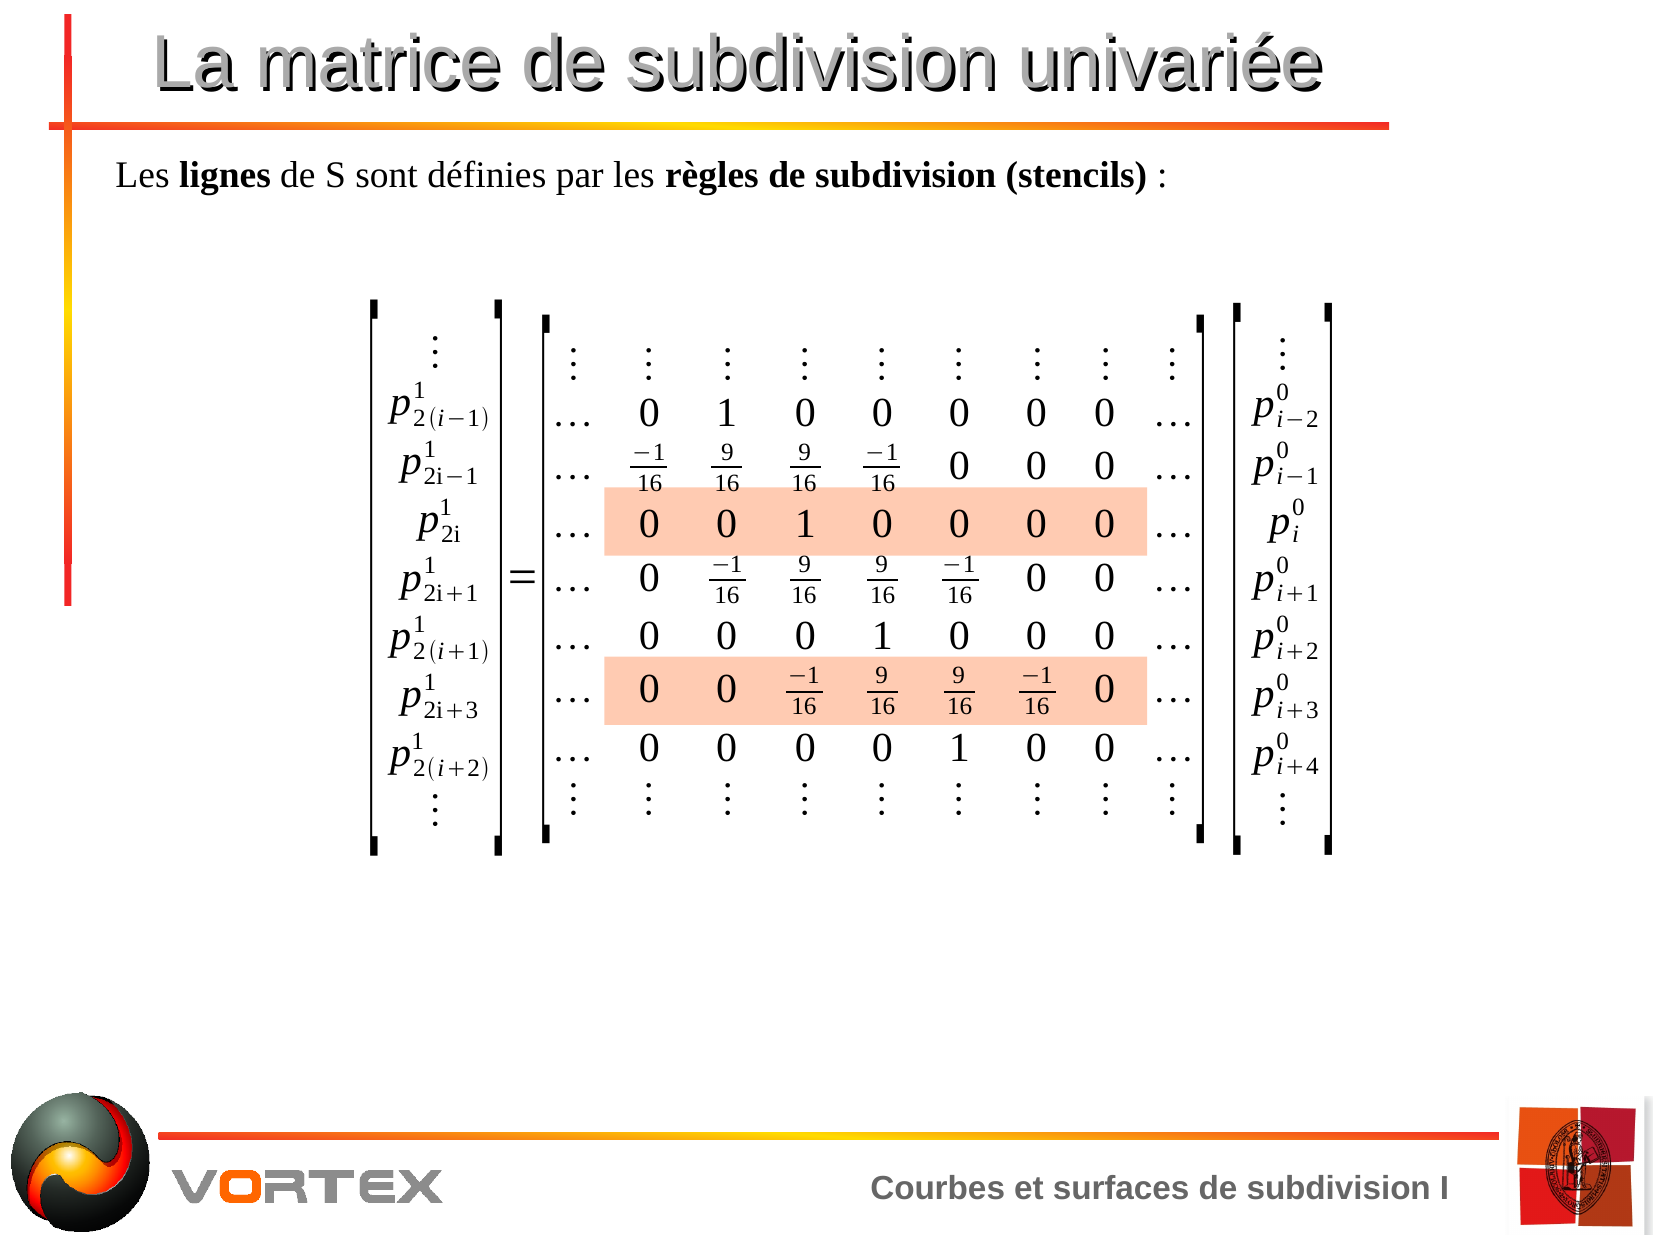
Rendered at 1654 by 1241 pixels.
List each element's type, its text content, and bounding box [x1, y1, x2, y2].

list Les lignes de S sont définies par les règles de subdivision (stencils) : [97, 153, 1571, 1109]
title La matrice de subdivision univariée [82, 4, 1392, 120]
chart [360, 297, 1343, 858]
picture [11, 1092, 443, 1232]
picture [1505, 1096, 1653, 1235]
